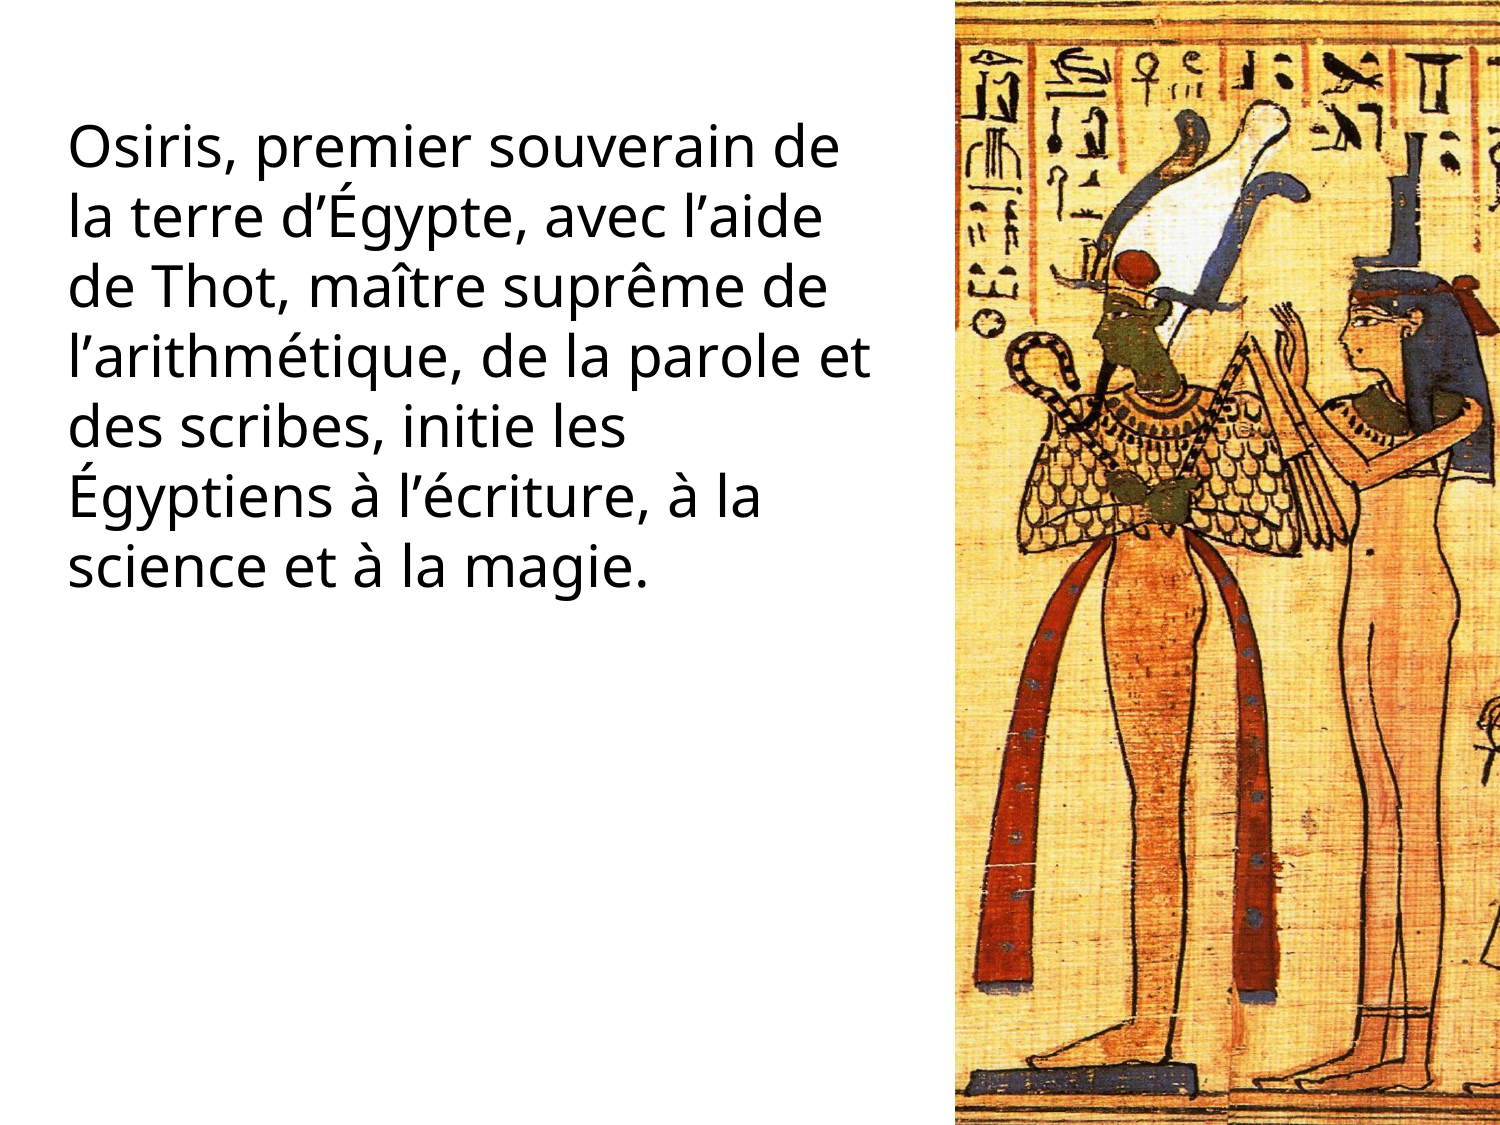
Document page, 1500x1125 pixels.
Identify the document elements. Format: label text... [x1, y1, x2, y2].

text_box Osiris, premier souverain de la terre d’Égypte, avec l’aide de Thot, maître suprême de l’arithmétique, de la parole et des scribes, initie les Égyptiens à l’écriture, à la science et à la magie. [53, 101, 916, 818]
picture [955, 0, 1500, 1125]
